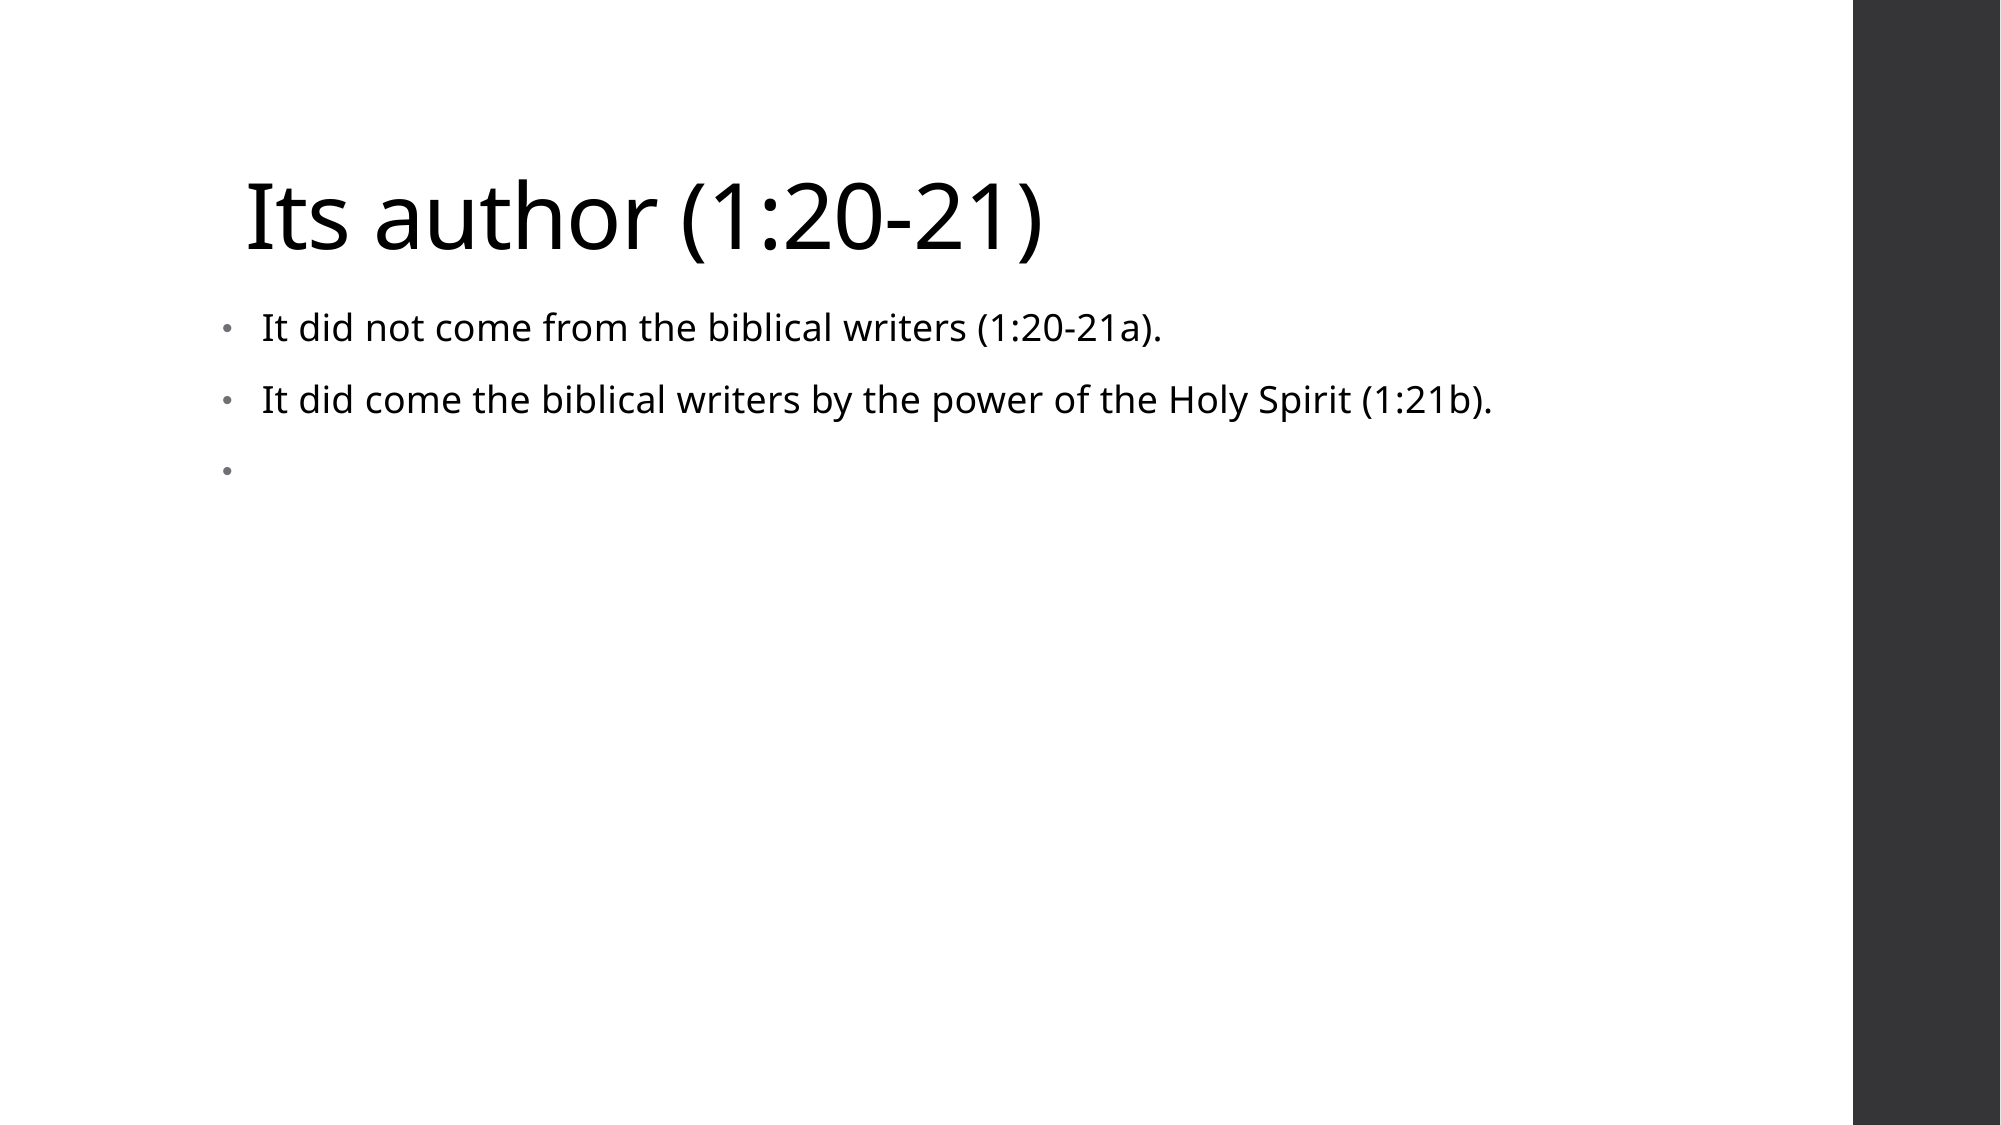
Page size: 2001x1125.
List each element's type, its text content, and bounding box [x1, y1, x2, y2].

list It did not come from the biblical writers (1:20-21a). It did come the biblical writers by the power of the Holy Spirit (1:21b). [206, 299, 1617, 1014]
title Its author (1:20-21) [206, 60, 1797, 278]
